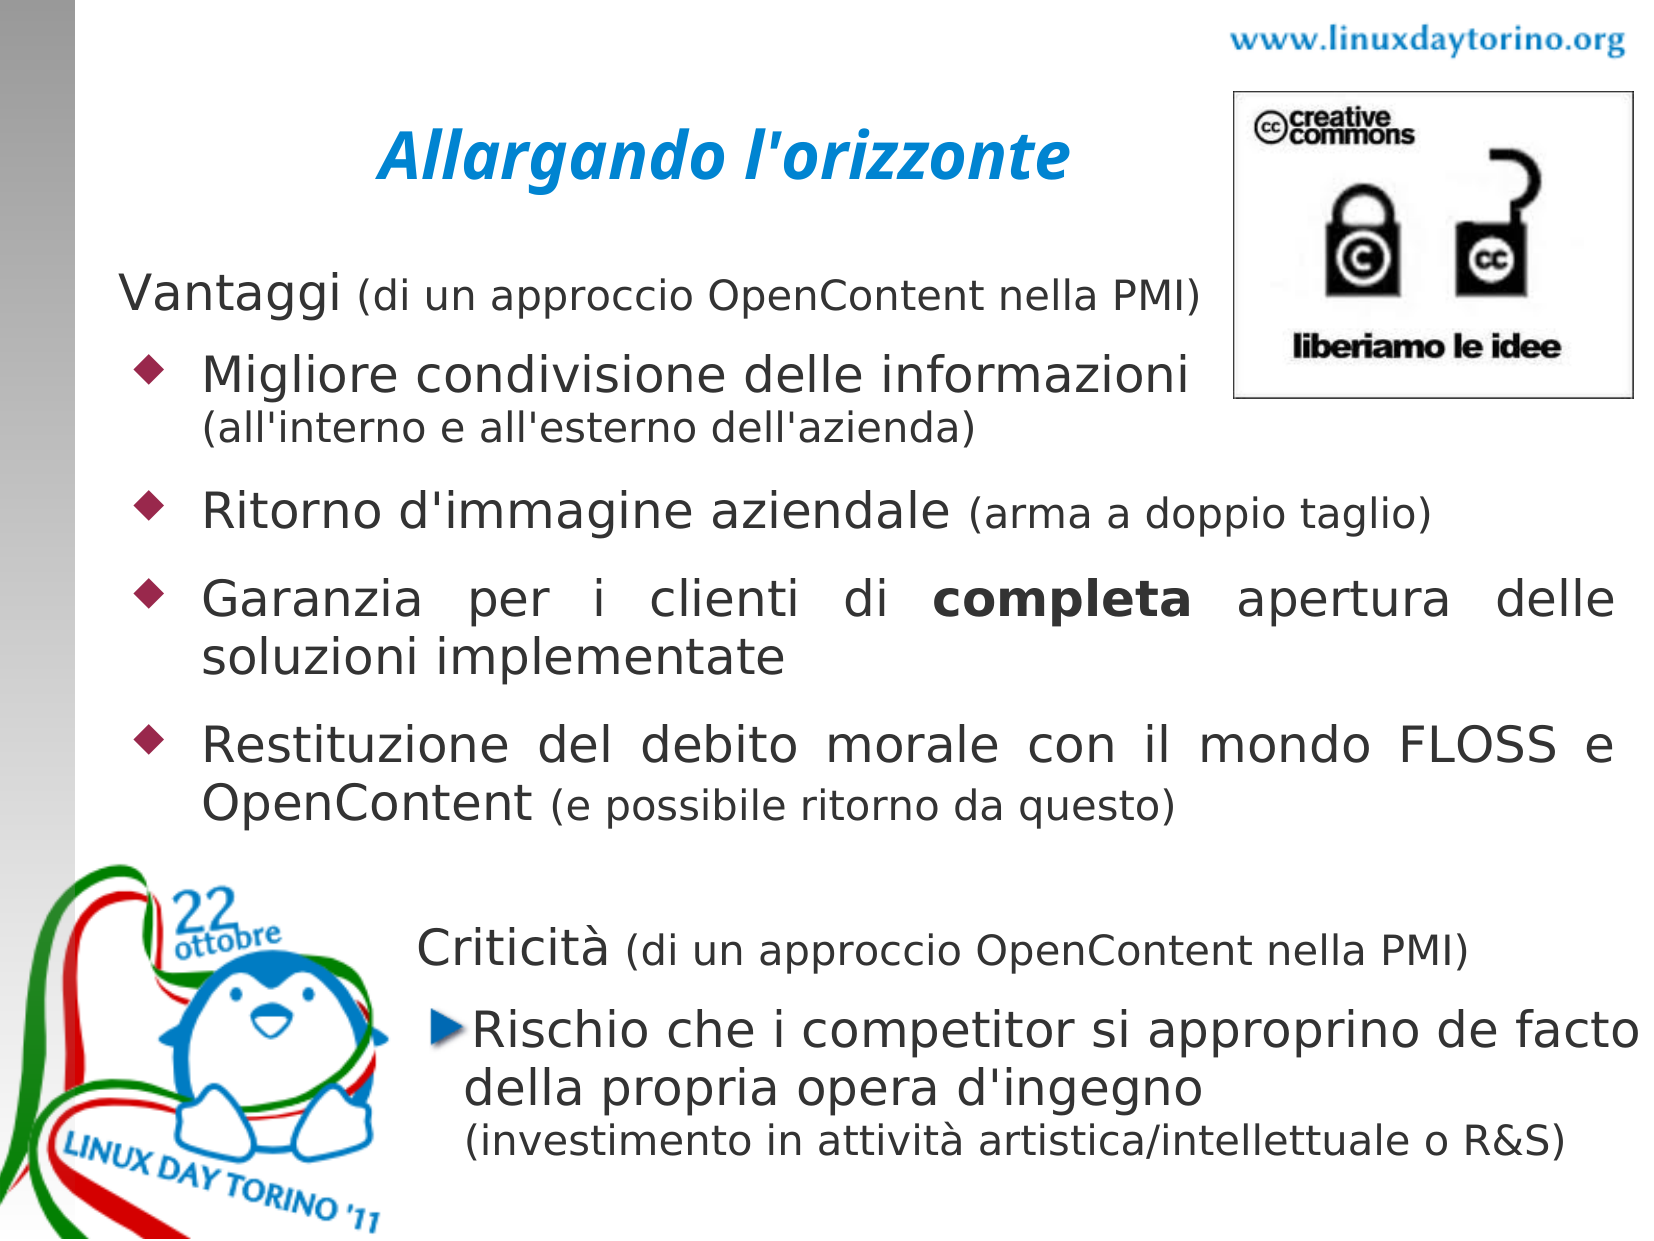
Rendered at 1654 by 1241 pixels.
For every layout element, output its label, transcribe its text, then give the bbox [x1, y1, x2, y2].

list Criticità (di un approccio OpenContent nella PMI) Rischio che i competitor si approprino de facto della propria opera d'ingegno (investimento in attività artistica/intellettuale o R&S) [357, 918, 1654, 1167]
title Allargando l'orizzonte [121, 49, 1331, 257]
list Vantaggi (di un approccio OpenContent nella PMI) Migliore condivisione delle informazioni (all'interno e all'esterno dell'azienda) Ritorno d'immagine aziendale (arma a doppio taglio) Garanzia per i clienti di completa apertura delle soluzioni implementate Restituzione del debito morale con il mondo FLOSS e OpenContent (e possibile ritorno da questo) [118, 264, 1617, 860]
picture [0, 0, 1654, 1241]
